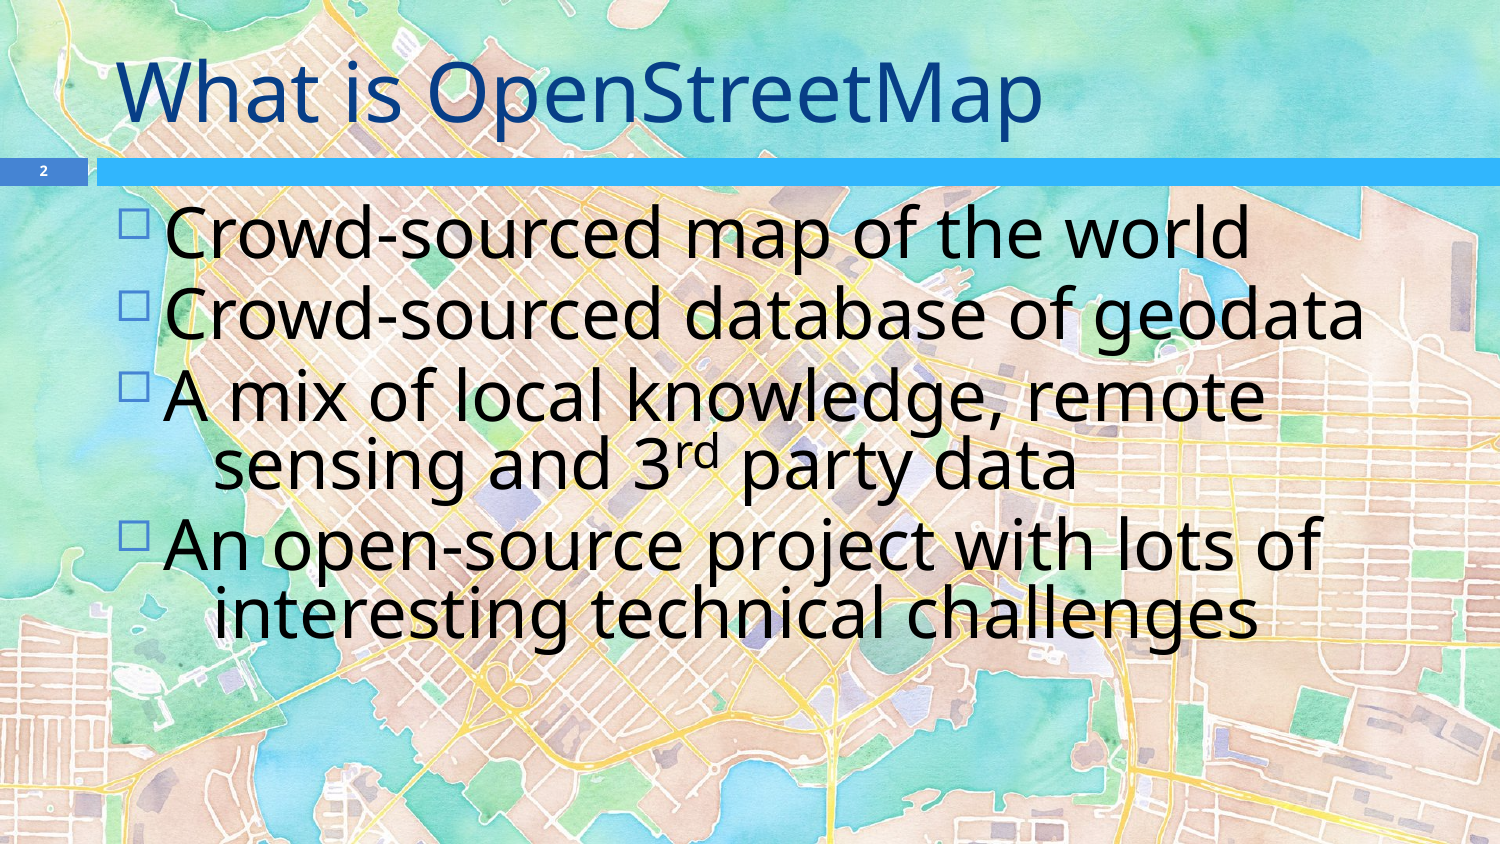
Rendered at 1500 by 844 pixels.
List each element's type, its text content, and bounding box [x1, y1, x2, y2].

text_box 2 [0, 156, 88, 187]
list Crowd-sourced map of the world Crowd-sourced database of geodata A mix of local knowledge, remote sensing and 3rd party data An open-source project with lots of interesting technical challenges [100, 196, 1438, 751]
title What is OpenStreetMap [100, 28, 1438, 151]
